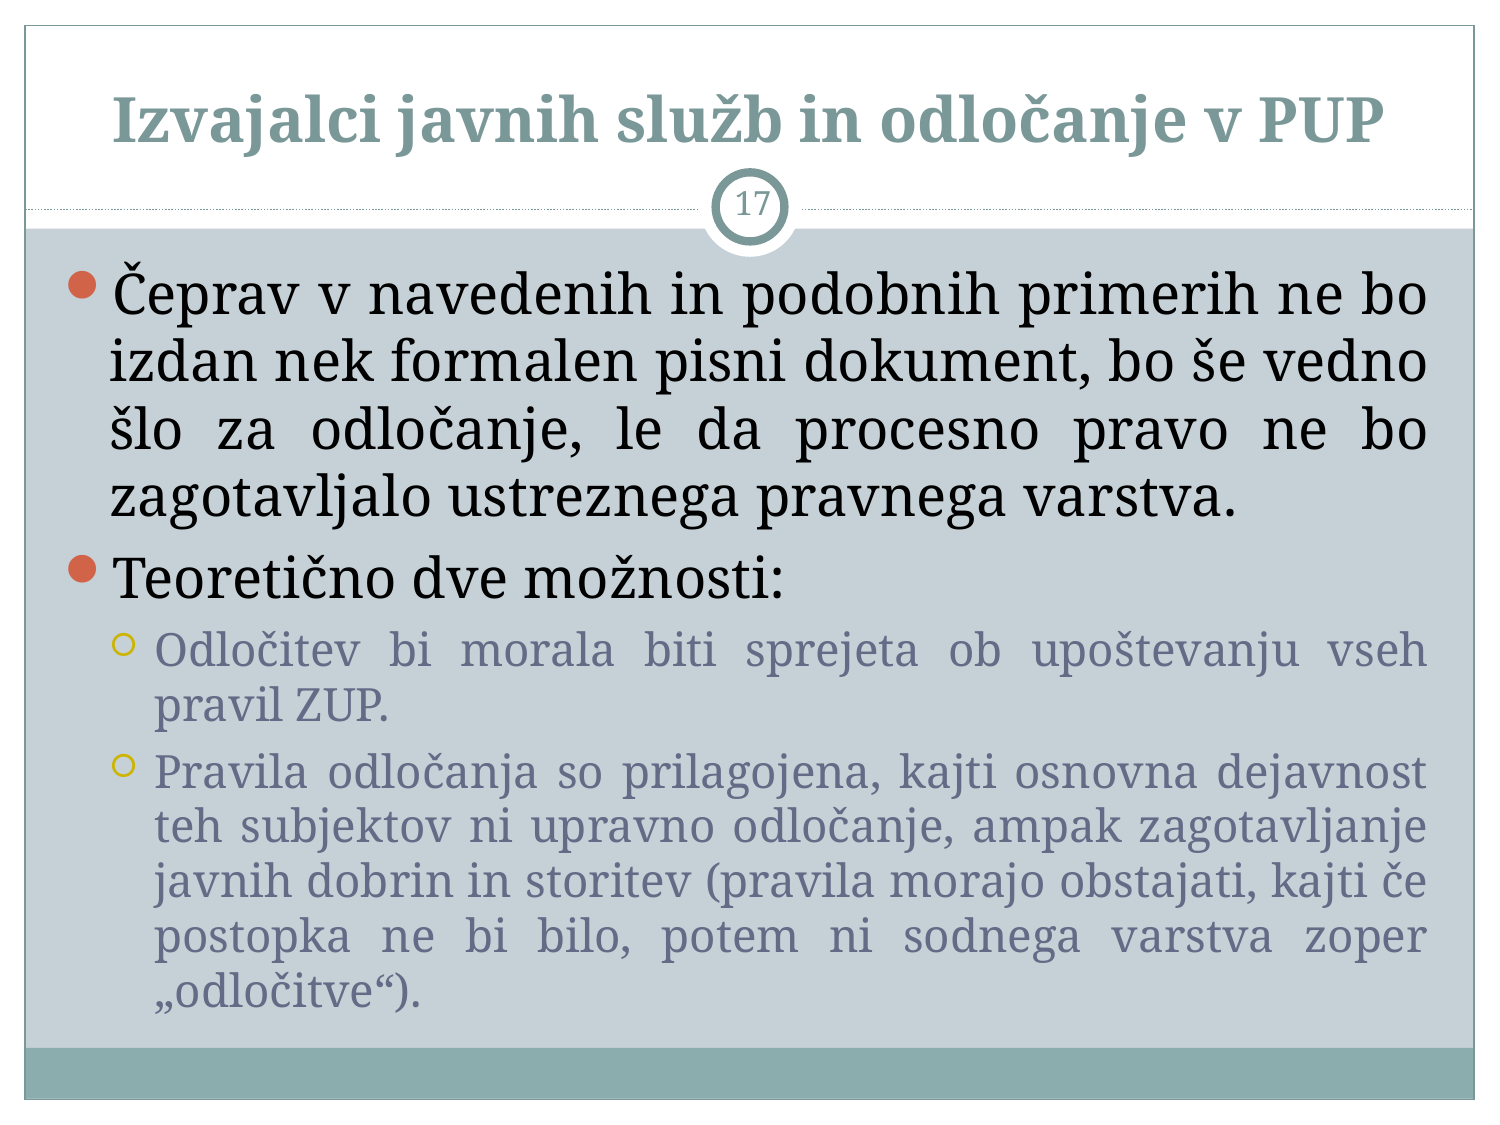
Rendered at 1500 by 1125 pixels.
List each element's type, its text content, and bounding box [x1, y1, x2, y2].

list Čeprav v navedenih in podobnih primerih ne bo izdan nek formalen pisni dokument, bo še vedno šlo za odločanje, le da procesno pravo ne bo zagotavljalo ustreznega pravnega varstva. Teoretično dve možnosti: Odločitev bi morala biti sprejeta ob upoštevanju vseh pravil ZUP. Pravila odločanja so prilagojena, kajti osnovna dejavnost teh subjektov ni upravno odločanje, ampak zagotavljanje javnih dobrin in storitev (pravila morajo obstajati, kajti če postopka ne bi bilo, potem ni sodnega varstva zoper „odločitve“). [49, 250, 1445, 1047]
title Izvajalci javnih služb in odločanje v PUP [49, 37, 1450, 162]
text_box <number> [715, 168, 791, 241]
